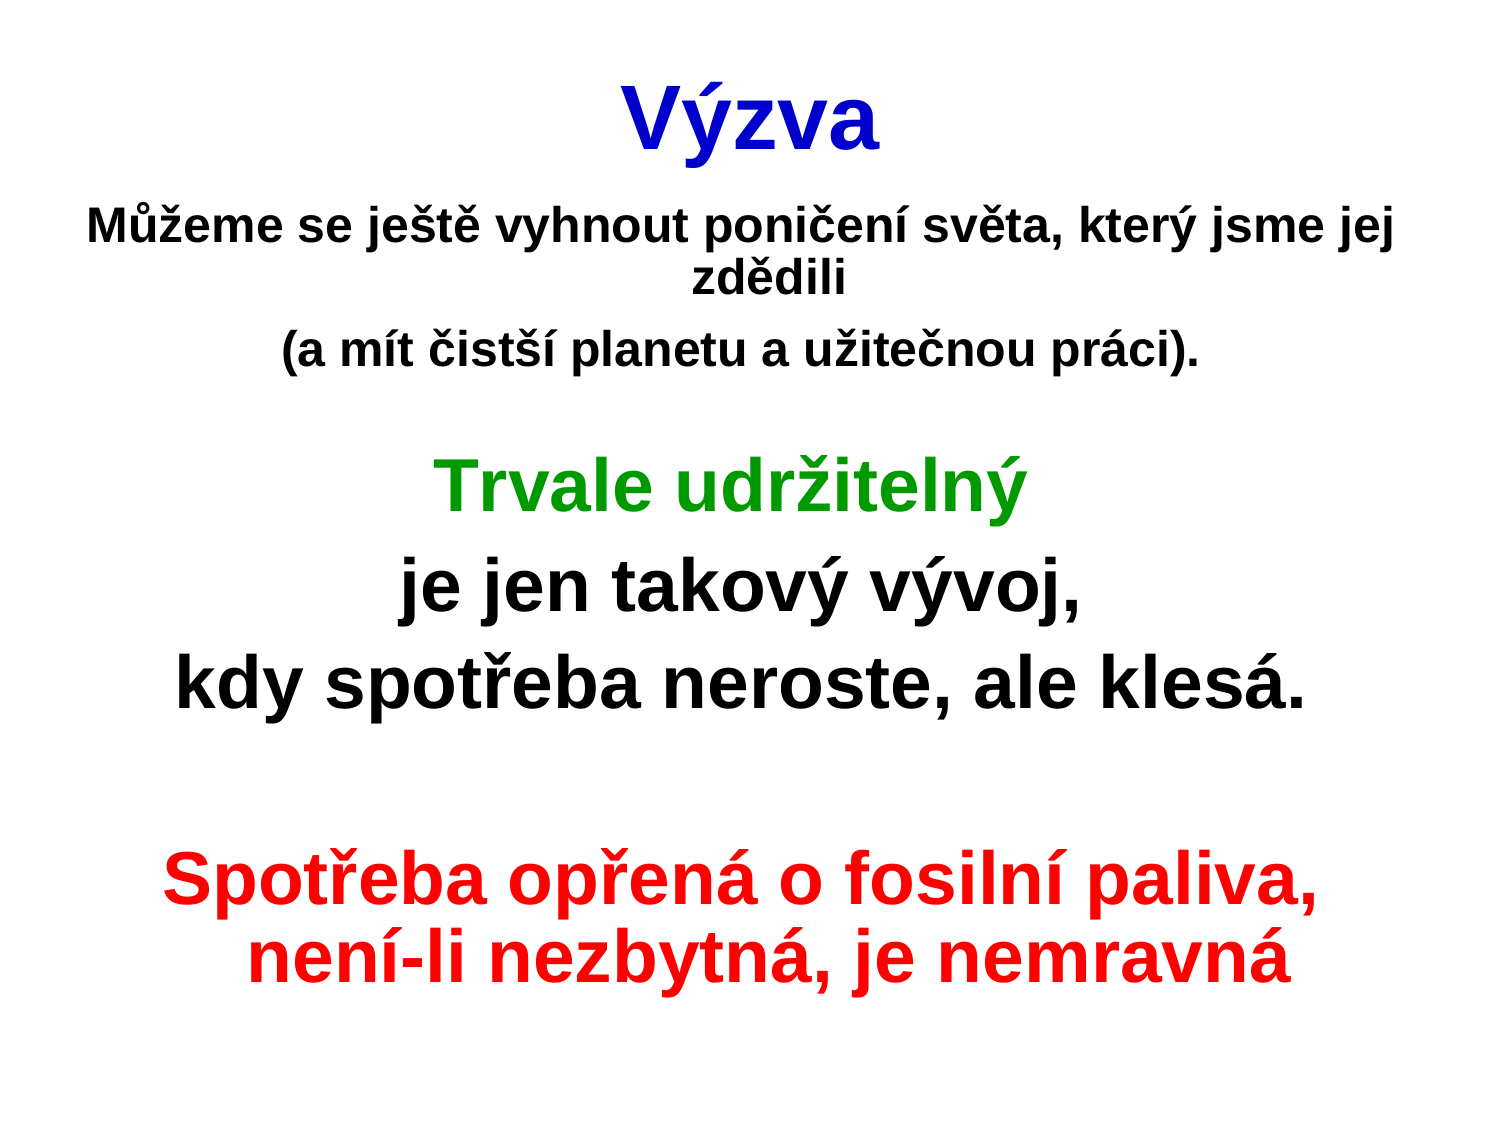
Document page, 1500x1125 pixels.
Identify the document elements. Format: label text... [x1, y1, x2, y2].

list Můžeme se ještě vyhnout poničení světa, který jsme jej zdědili (a mít čistší planetu a užitečnou práci). ‏Trvale udržitelný je jen takový vývoj, kdy spotřeba neroste, ale klesá. Spotřeba opřená o fosilní paliva, není-li nezbytná, je nemravná [65, 193, 1418, 1009]
title Výzva [75, 45, 1426, 197]
